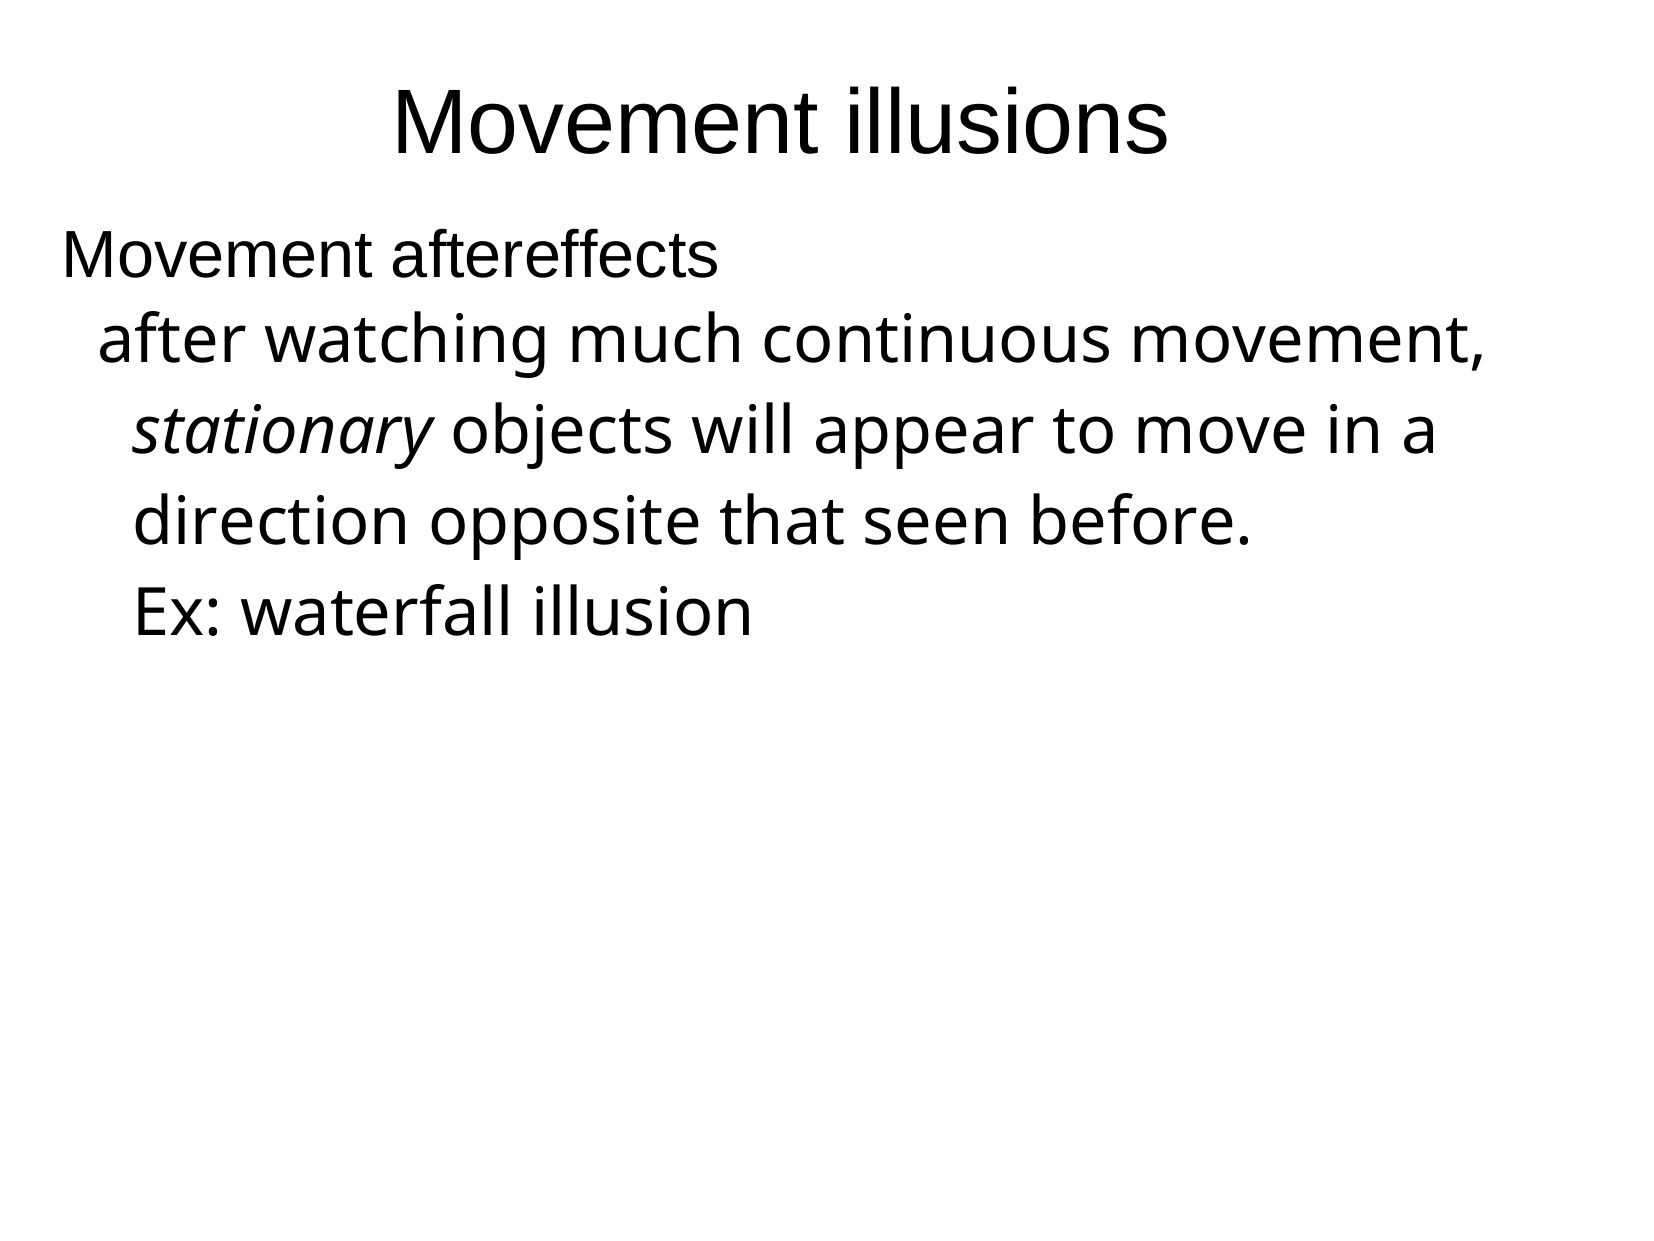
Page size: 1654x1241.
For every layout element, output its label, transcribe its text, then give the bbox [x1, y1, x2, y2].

title Movement illusions [37, 17, 1526, 226]
text_box Movement aftereffects after watching much continuous movement, stationary objects will appear to move in a direction opposite that seen before. Ex: waterfall illusion [61, 193, 1654, 679]
